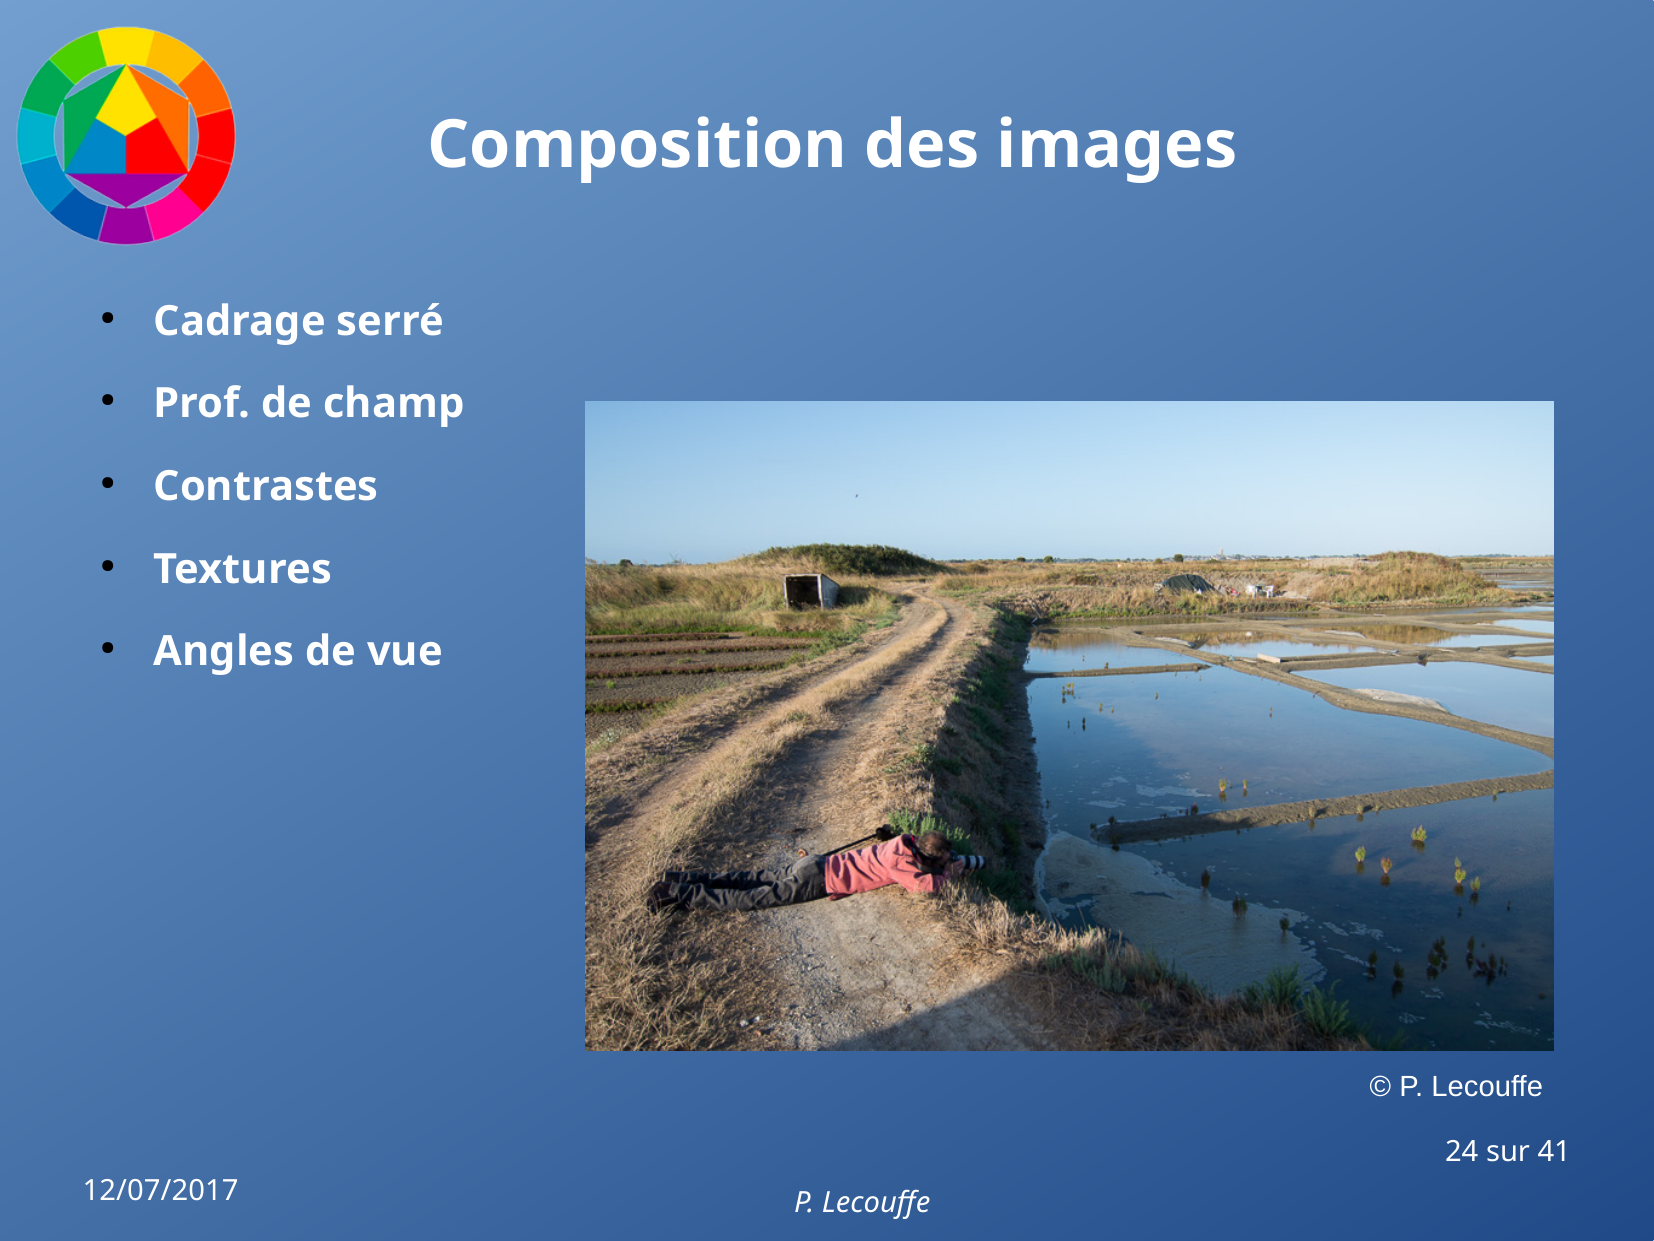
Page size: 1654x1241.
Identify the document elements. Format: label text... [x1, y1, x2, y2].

picture [585, 401, 1554, 1051]
title Composition des images [236, 58, 1430, 225]
text_box © P. Lecouffe [1346, 1062, 1559, 1111]
picture [6, 22, 249, 252]
list Cadrage serré Prof. de champ Contrastes Textures Angles de vue [82, 290, 1571, 1058]
